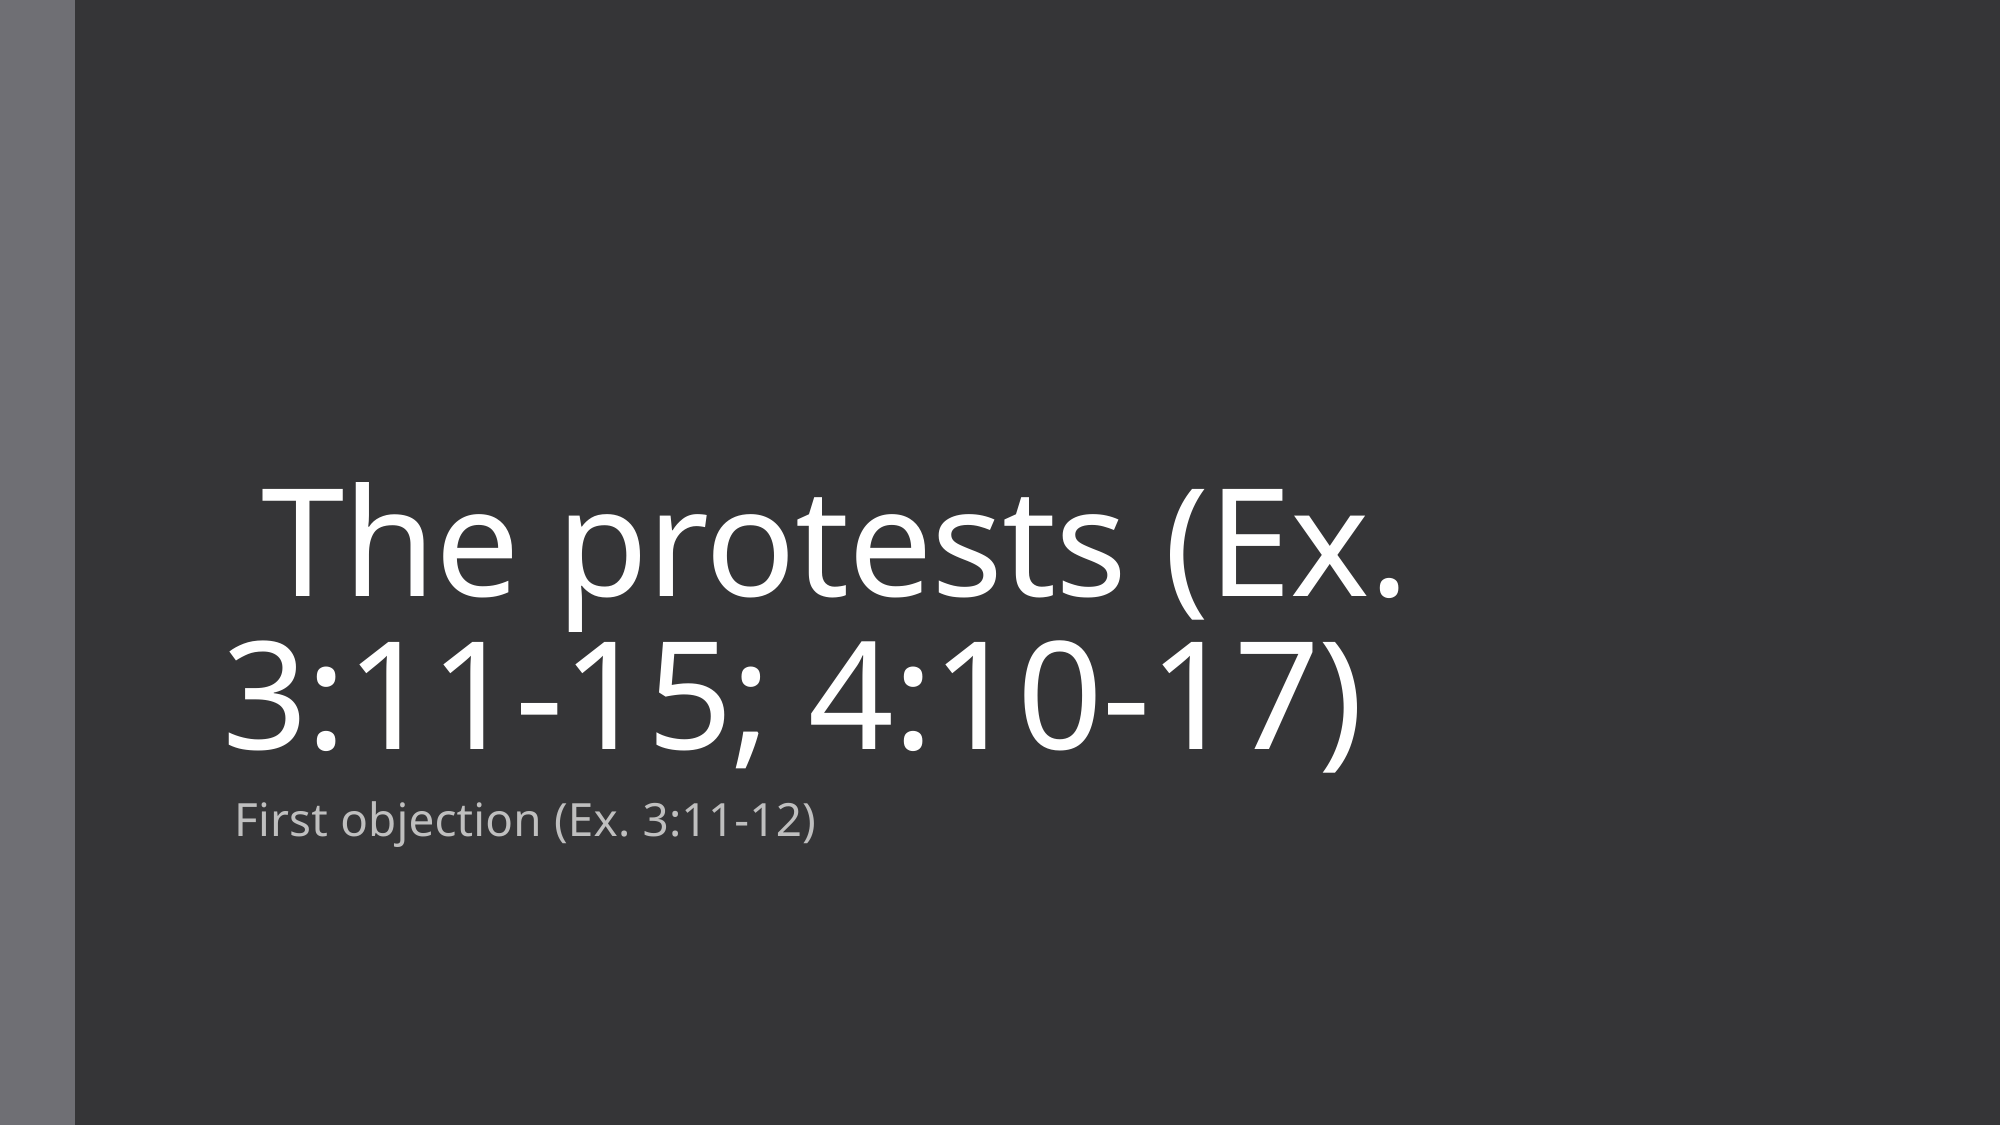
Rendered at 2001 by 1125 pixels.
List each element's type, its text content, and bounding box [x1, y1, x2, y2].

title The protests (Ex. 3:11-15; 4:10-17) [206, 124, 1752, 787]
subtitle First objection (Ex. 3:11-12) [206, 787, 1752, 1066]
